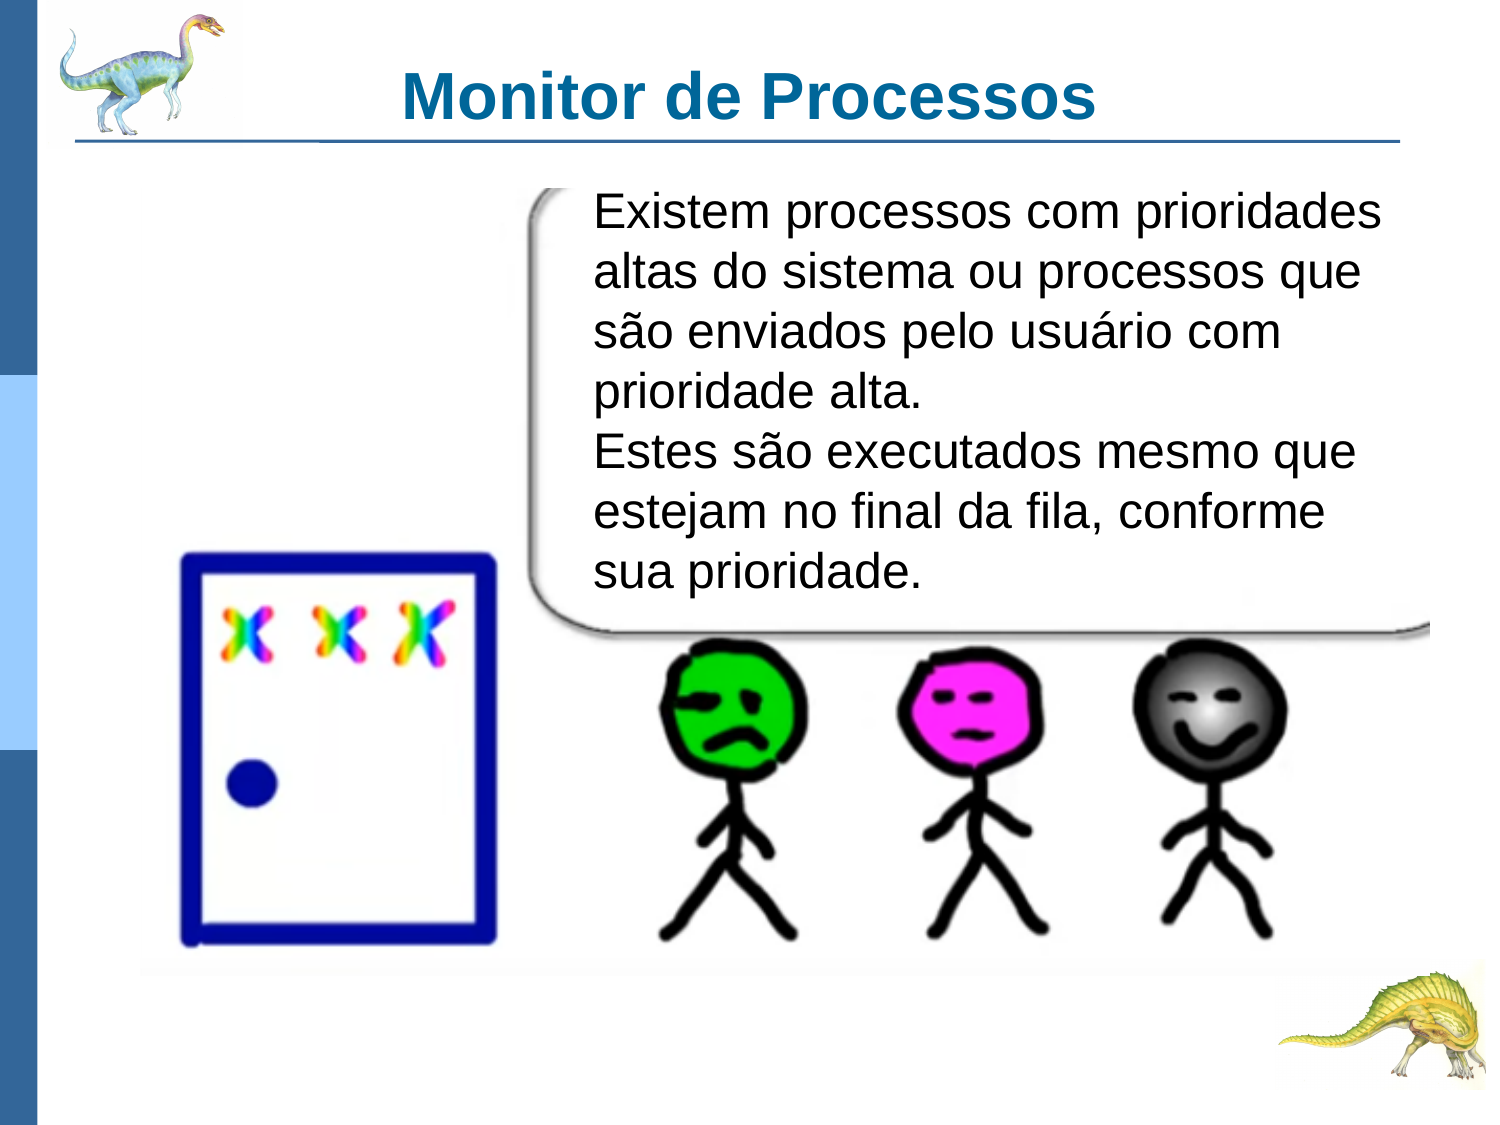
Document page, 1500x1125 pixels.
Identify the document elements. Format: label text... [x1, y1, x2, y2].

text_box Existem processos com prioridades altas do sistema ou processos que são enviados pelo usuário com prioridade alta. Estes são executados mesmo que estejam no final da fila, conforme sua prioridade. [578, 171, 1430, 667]
picture [46, 0, 243, 149]
picture [140, 188, 1486, 1090]
text_box Monitor de Processos [75, 45, 1426, 141]
